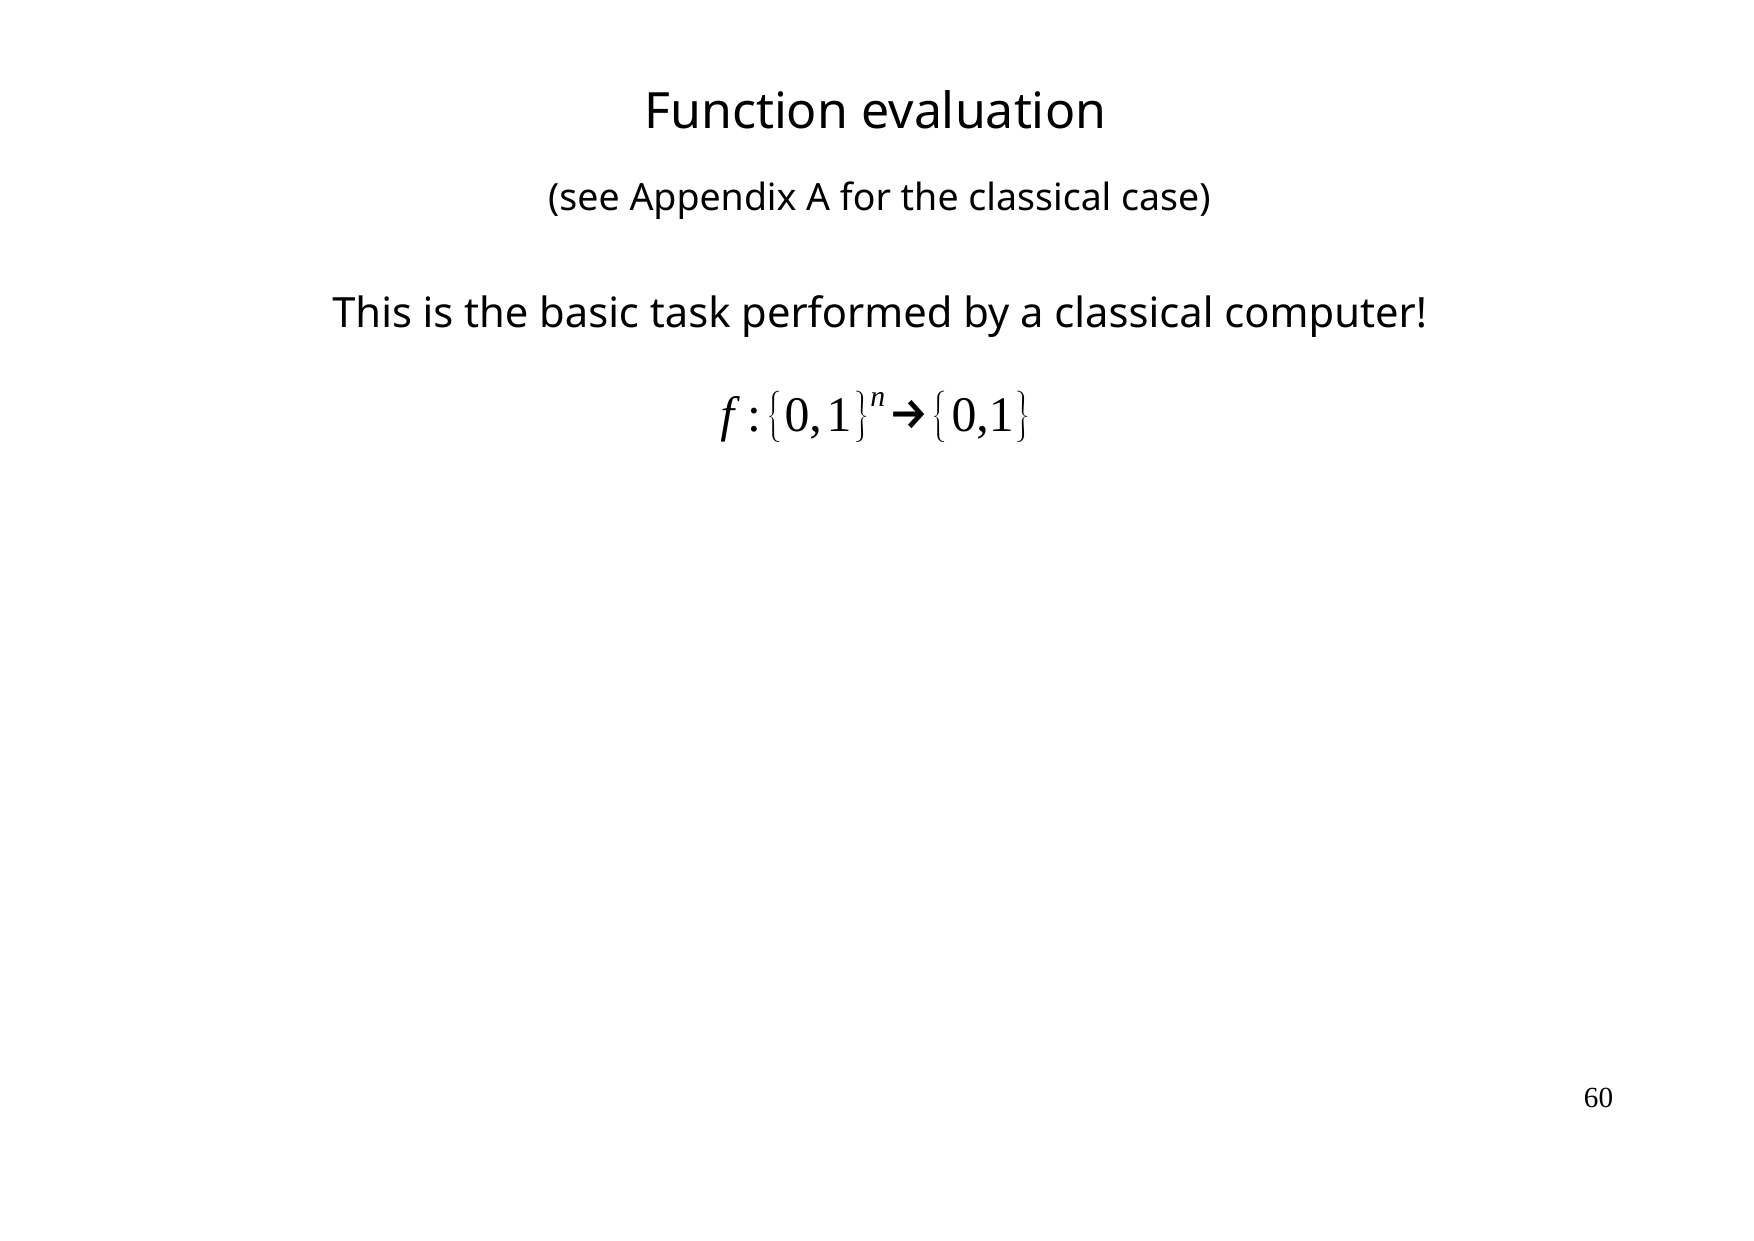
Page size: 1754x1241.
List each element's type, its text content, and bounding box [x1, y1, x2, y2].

text_box This is the basic task performed by a classical computer! [317, 274, 1437, 344]
text_box (see Appendix A for the classical case) [533, 163, 1221, 228]
chart [712, 380, 1042, 446]
text_box Function evaluation [629, 67, 1125, 148]
